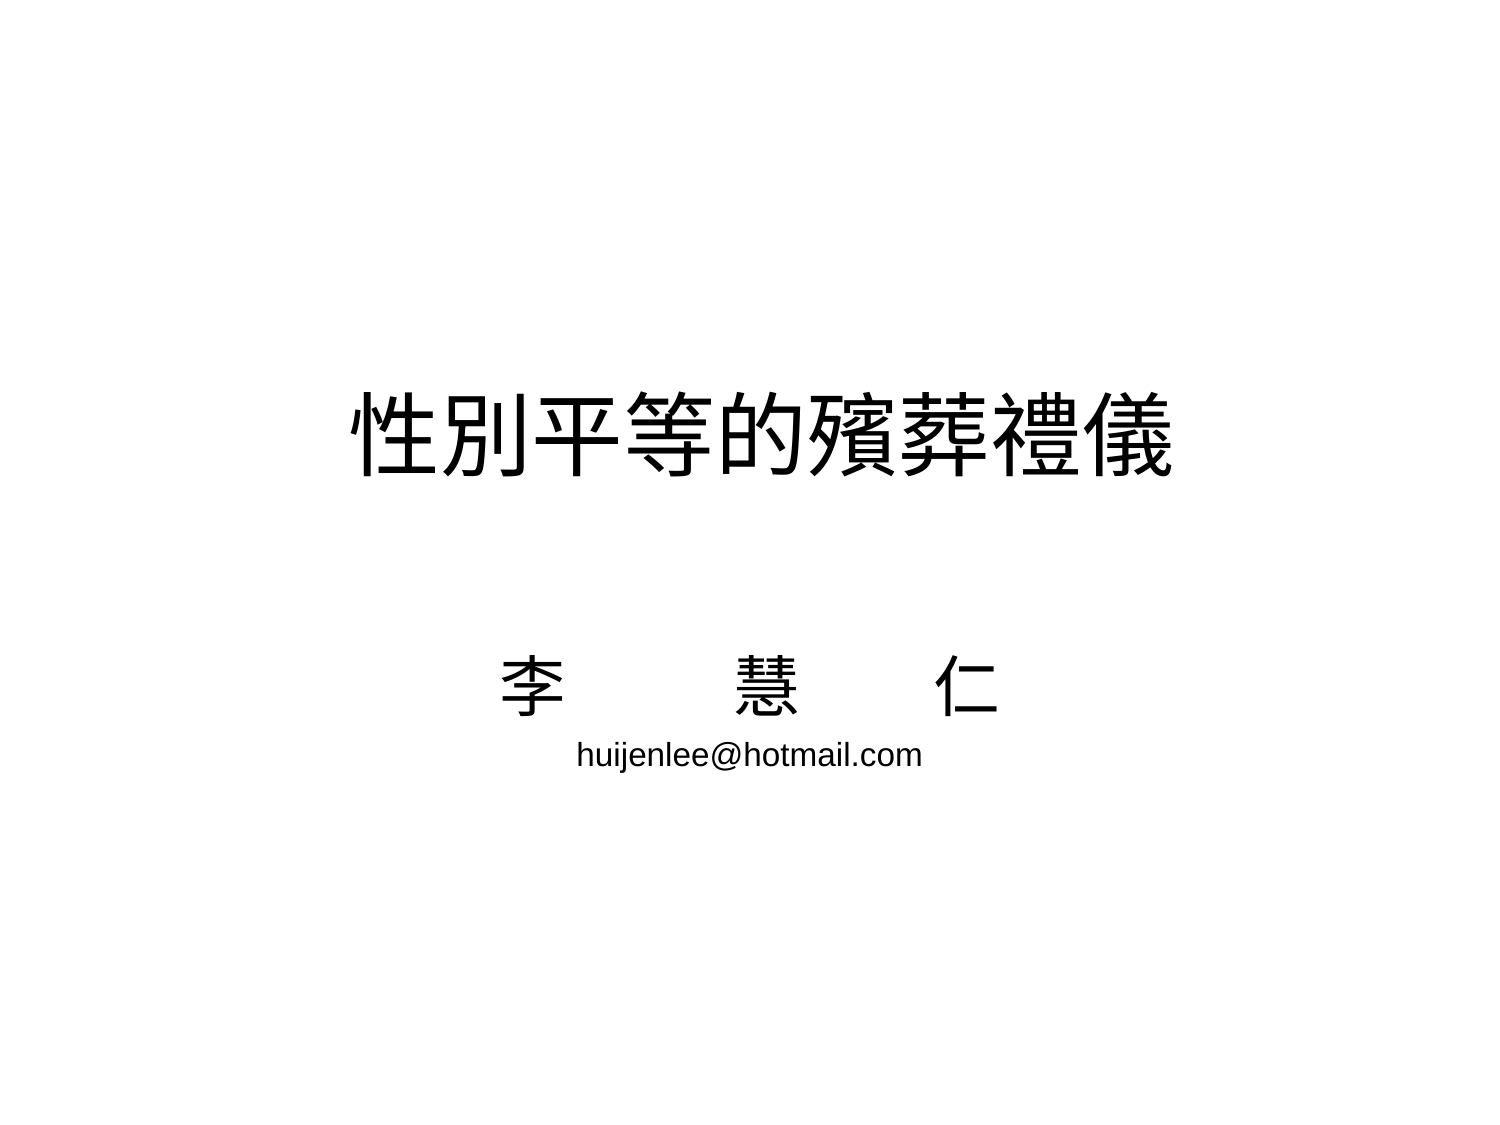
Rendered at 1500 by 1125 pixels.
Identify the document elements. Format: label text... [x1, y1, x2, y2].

title 性別平等的殯葬禮儀 [123, 278, 1399, 587]
text_box 李 慧 仁 huijenlee@hotmail.com [225, 637, 1276, 926]
